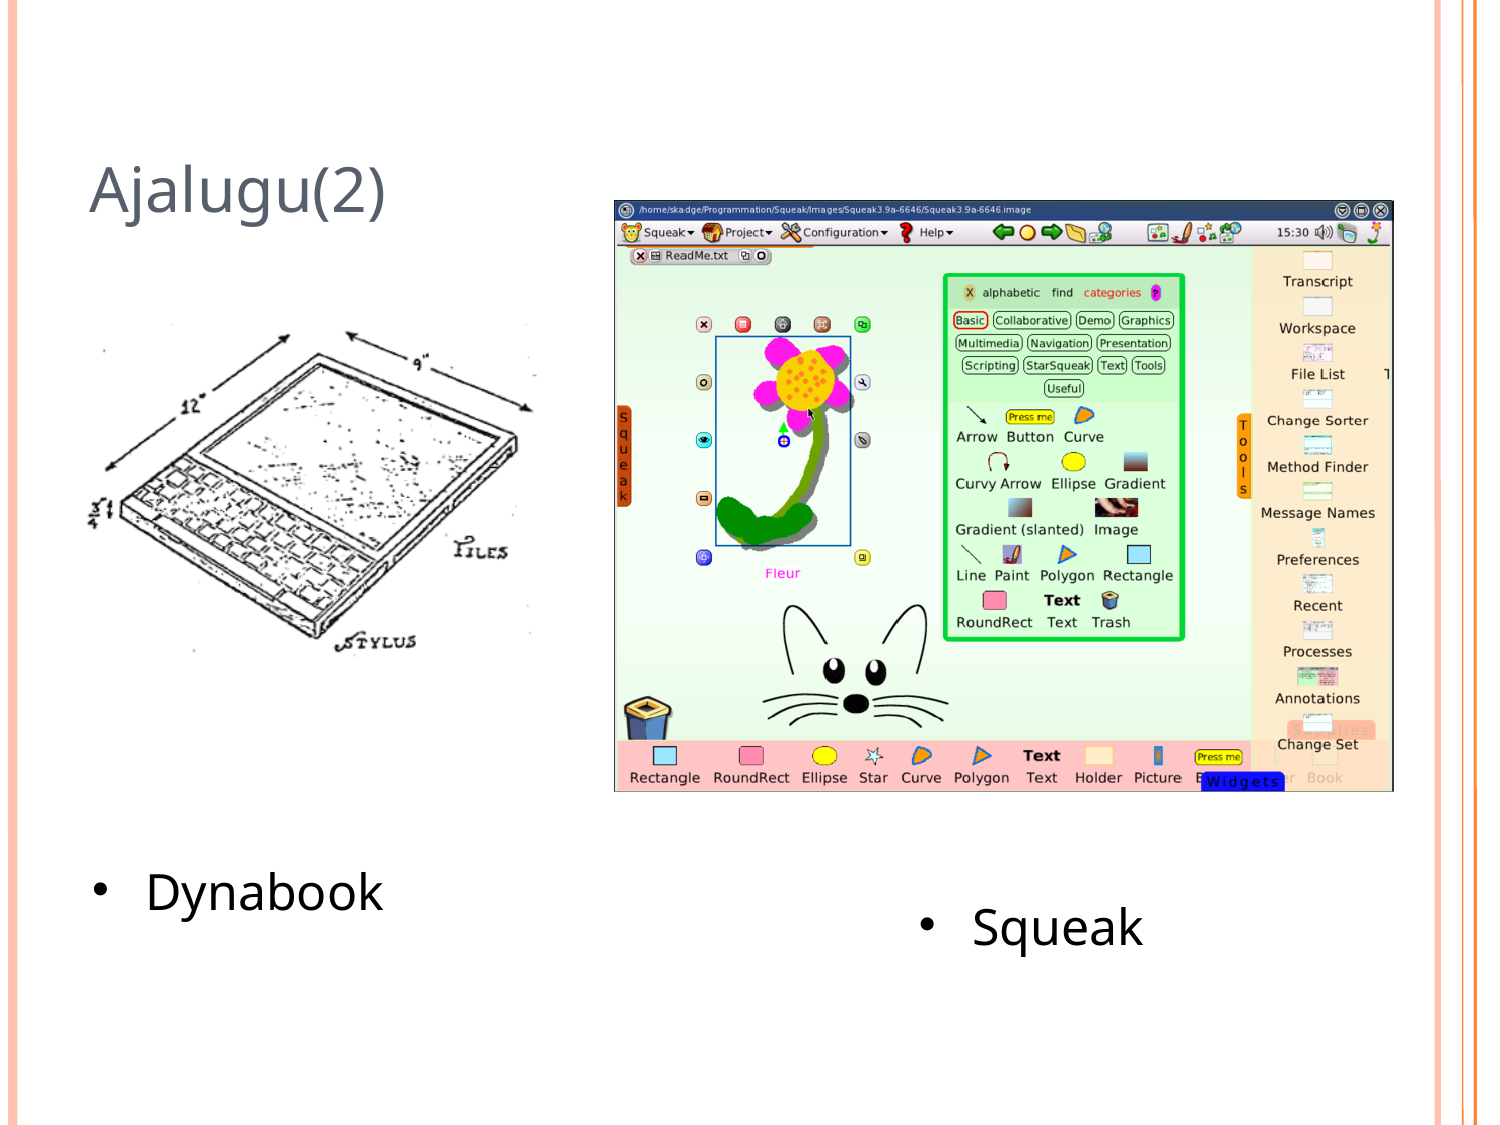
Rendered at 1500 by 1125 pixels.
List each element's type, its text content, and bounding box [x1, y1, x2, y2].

text_box Squeak [901, 897, 1229, 965]
picture [75, 324, 544, 662]
text_box Dynabook [75, 862, 402, 929]
title Ajalugu(2) [74, 44, 1300, 233]
picture [614, 200, 1394, 792]
